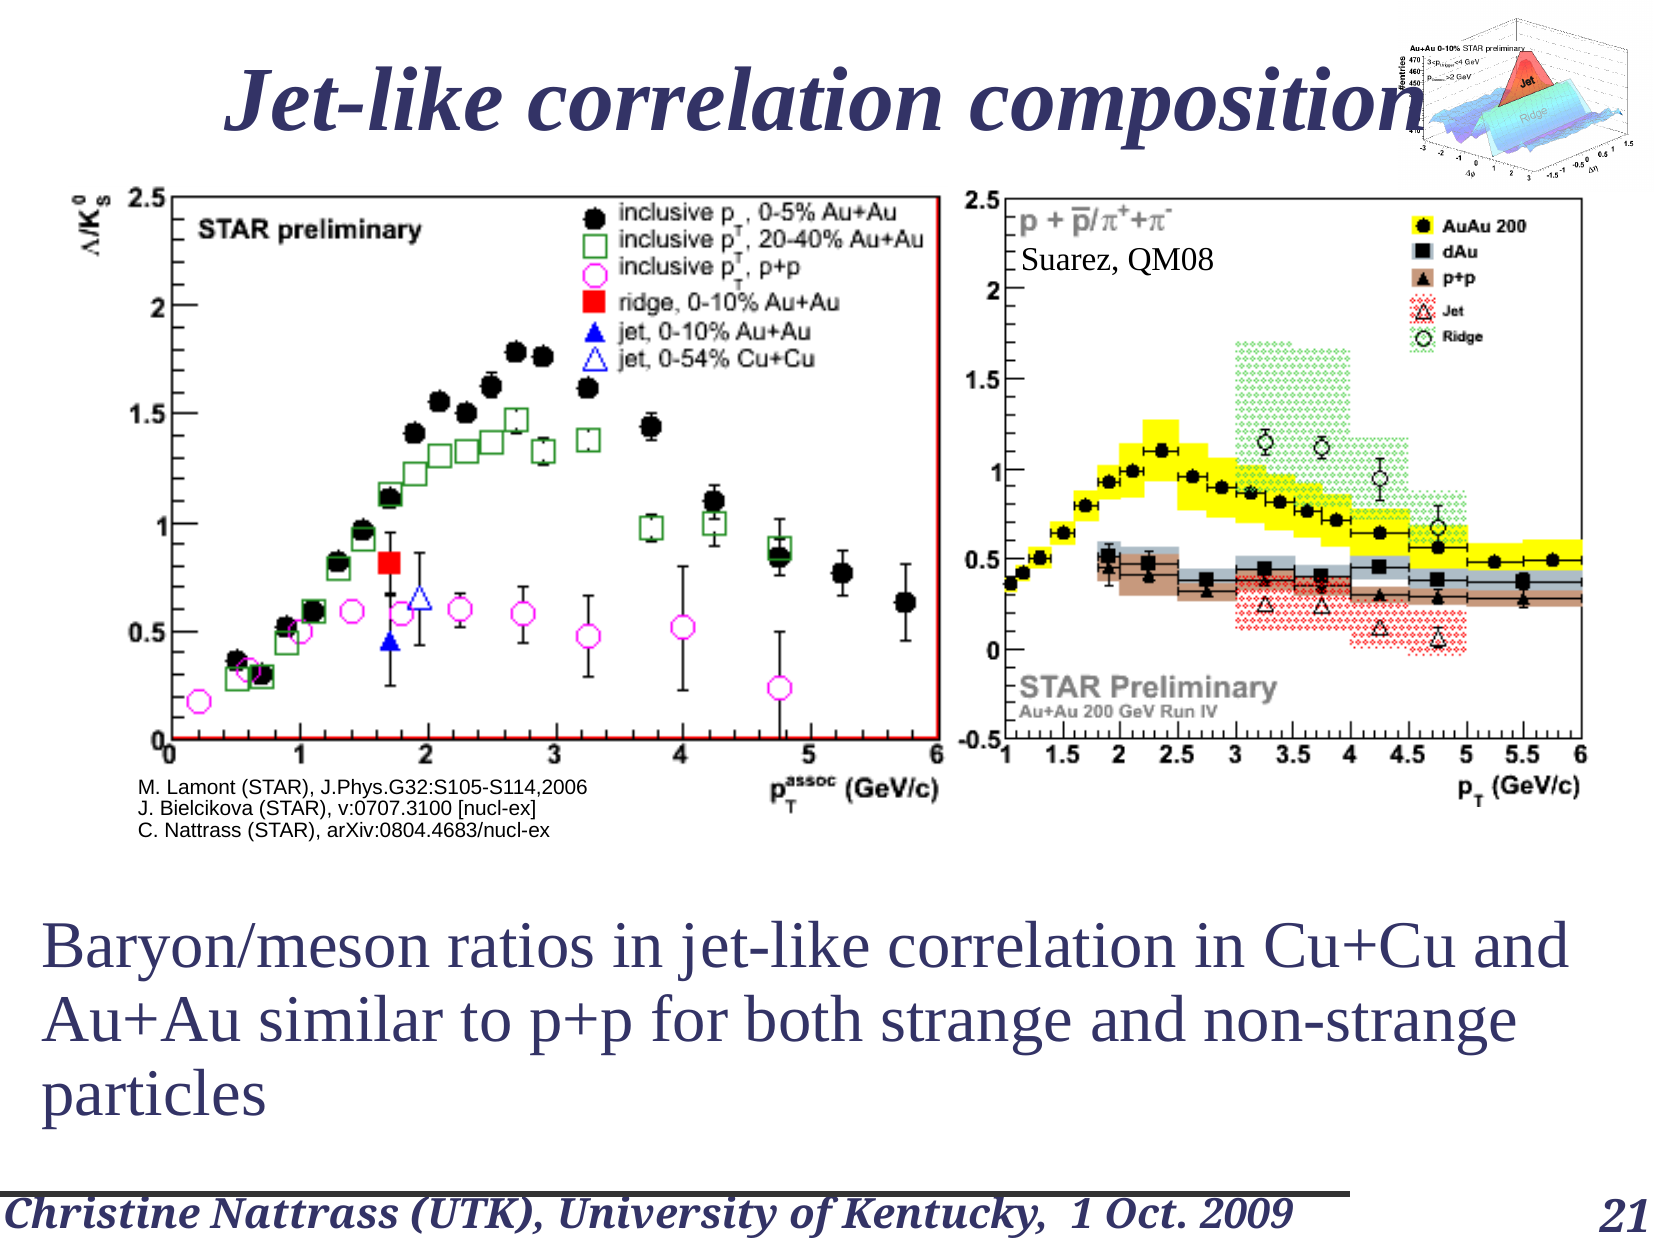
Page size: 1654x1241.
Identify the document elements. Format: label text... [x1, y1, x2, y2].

text_box M. Lamont (STAR), J.Phys.G32:S105-S114,2006 J. Bielcikova (STAR), v:0707.3100 [nucl-ex] C. Nattrass (STAR), arXiv:0804.4683/nucl-ex [123, 769, 724, 820]
title Jet-like correlation composition [82, 0, 1571, 204]
picture [68, 0, 1654, 816]
list Baryon/meson ratios in jet-like correlation in Cu+Cu and Au+Au similar to p+p for both strange and non-strange particles [41, 907, 1654, 1131]
text_box Suarez, QM08 [1006, 232, 1307, 285]
